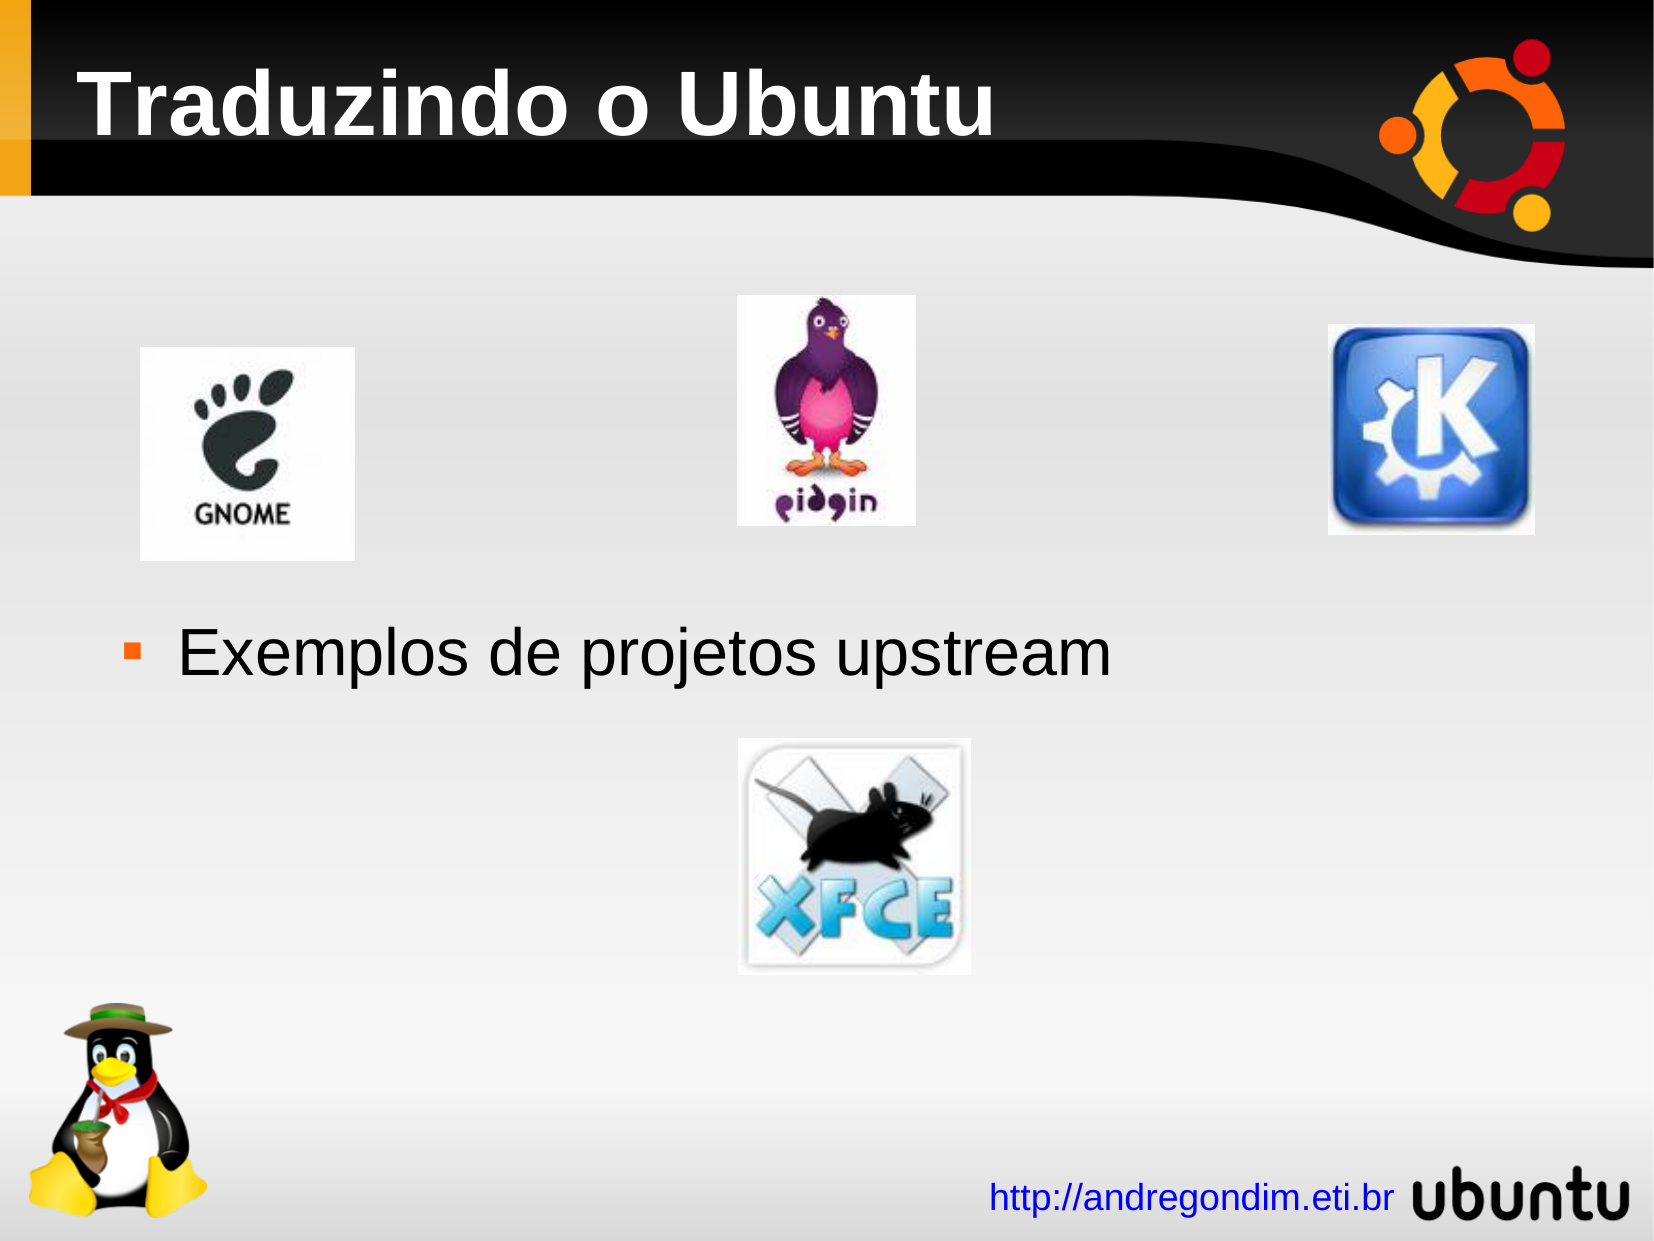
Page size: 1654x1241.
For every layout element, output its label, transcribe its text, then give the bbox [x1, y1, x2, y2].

title Traduzindo o Ubuntu [76, 7, 1565, 200]
picture [0, 0, 1654, 1241]
list Exemplos de projetos upstream [106, 615, 1152, 739]
